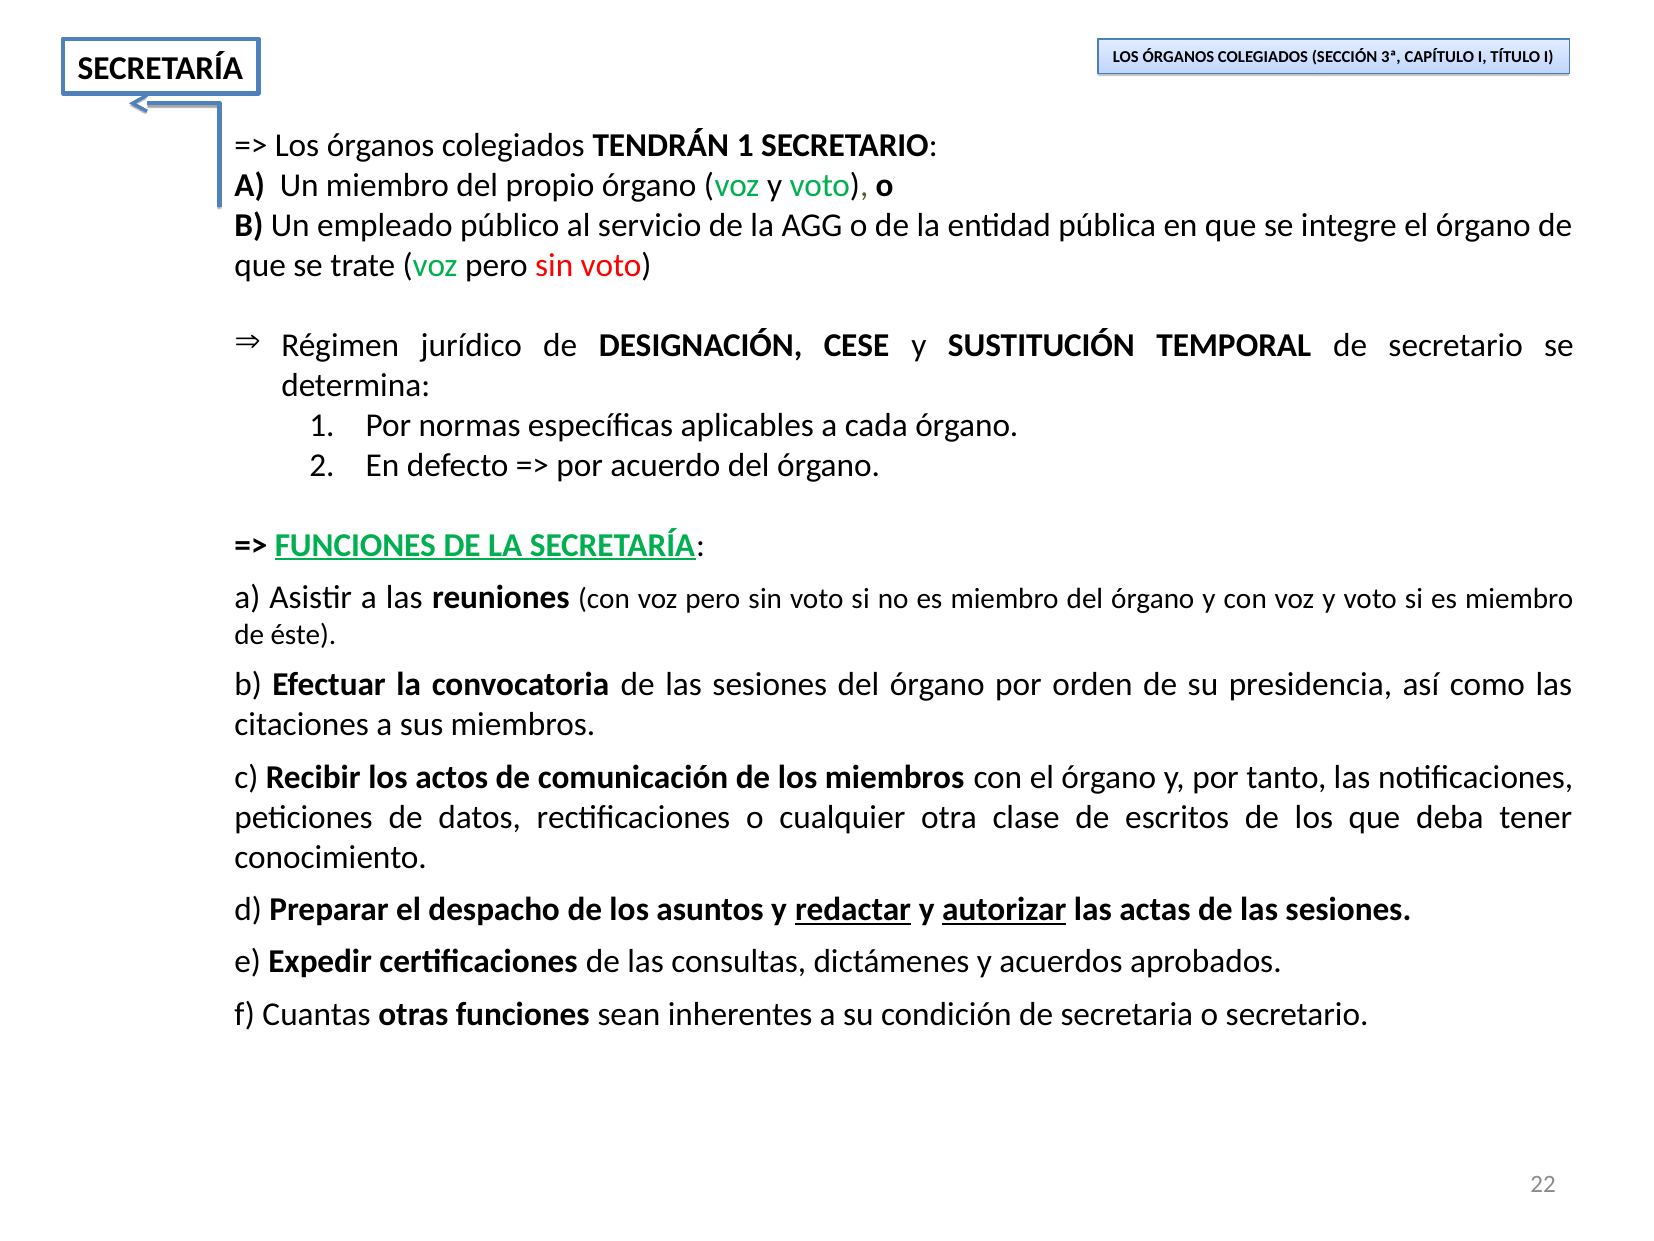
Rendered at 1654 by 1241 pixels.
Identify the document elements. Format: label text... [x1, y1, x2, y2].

text_box SECRETARÍA [63, 38, 259, 94]
slide_number <número> [1185, 1149, 1571, 1216]
text_box LOS ÓRGANOS COLEGIADOS (SECCIÓN 3ª, CAPÍTULO I, TÍTULO I) [1098, 38, 1570, 74]
text_box => Los órganos colegiados TENDRÁN 1 SECRETARIO: A) Un miembro del propio órgano (voz y voto), o B) Un empleado público al servicio de la AGG o de la entidad pública en que se integre el órgano de que se trate (voz pero sin voto) Régimen jurídico de DESIGNACIÓN, CESE y SUSTITUCIÓN TEMPORAL de secretario se determina: Por normas específicas aplicables a cada órgano. En defecto => por acuerdo del órgano. => FUNCIONES DE LA SECRETARÍA: a) Asistir a las reuniones (con voz pero sin voto si no es miembro del órgano y con voz y voto si es miembro de éste). b) Efectuar la convocatoria de las sesiones del órgano por orden de su presidencia, así como las citaciones a sus miembros. c) Recibir los actos de comunicación de los miembros con el órgano y, por tanto, las notificaciones, peticiones de datos, rectificaciones o cualquier otra clase de escritos de los que deba tener conocimiento. d) Preparar el despacho de los asuntos y redactar y autorizar las actas de las sesiones. e) Expedir certificaciones de las consultas, dictámenes y acuerdos aprobados. f) Cuantas otras funciones sean inherentes a su condición de secretaria o secretario. [219, 116, 1589, 1092]
